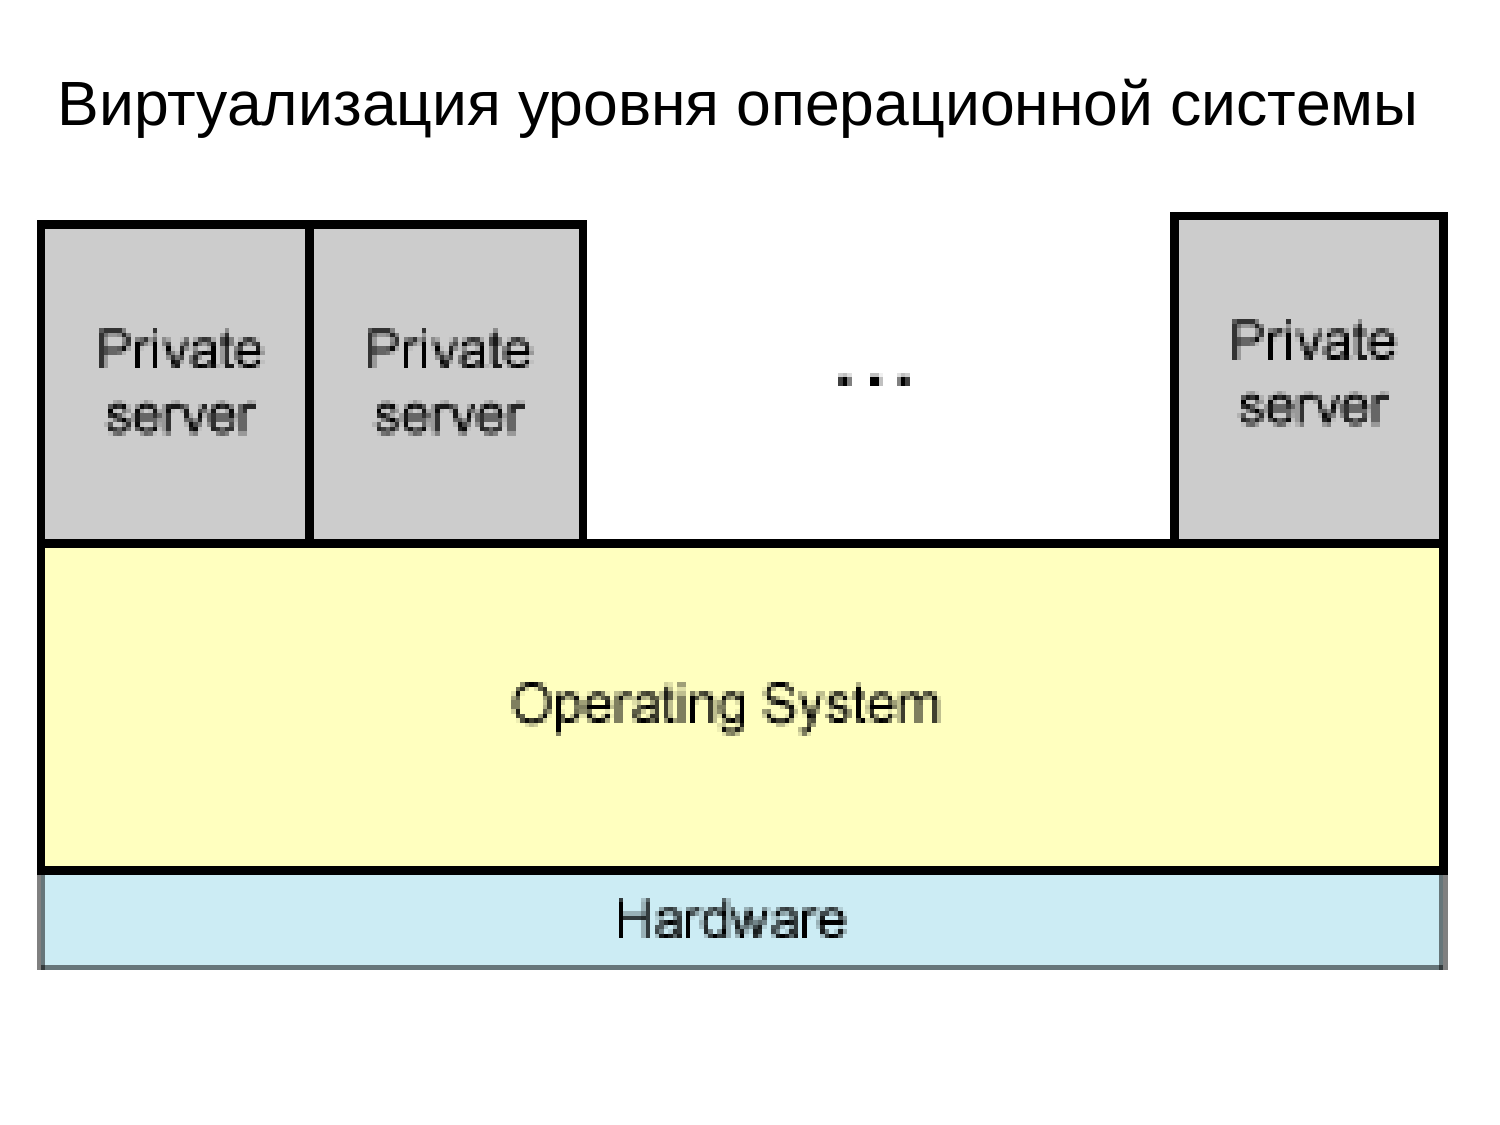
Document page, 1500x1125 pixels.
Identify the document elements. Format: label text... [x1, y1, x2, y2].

text_box Виртуализация уровня операционной системы [42, 61, 1500, 148]
picture [37, 212, 1448, 970]
